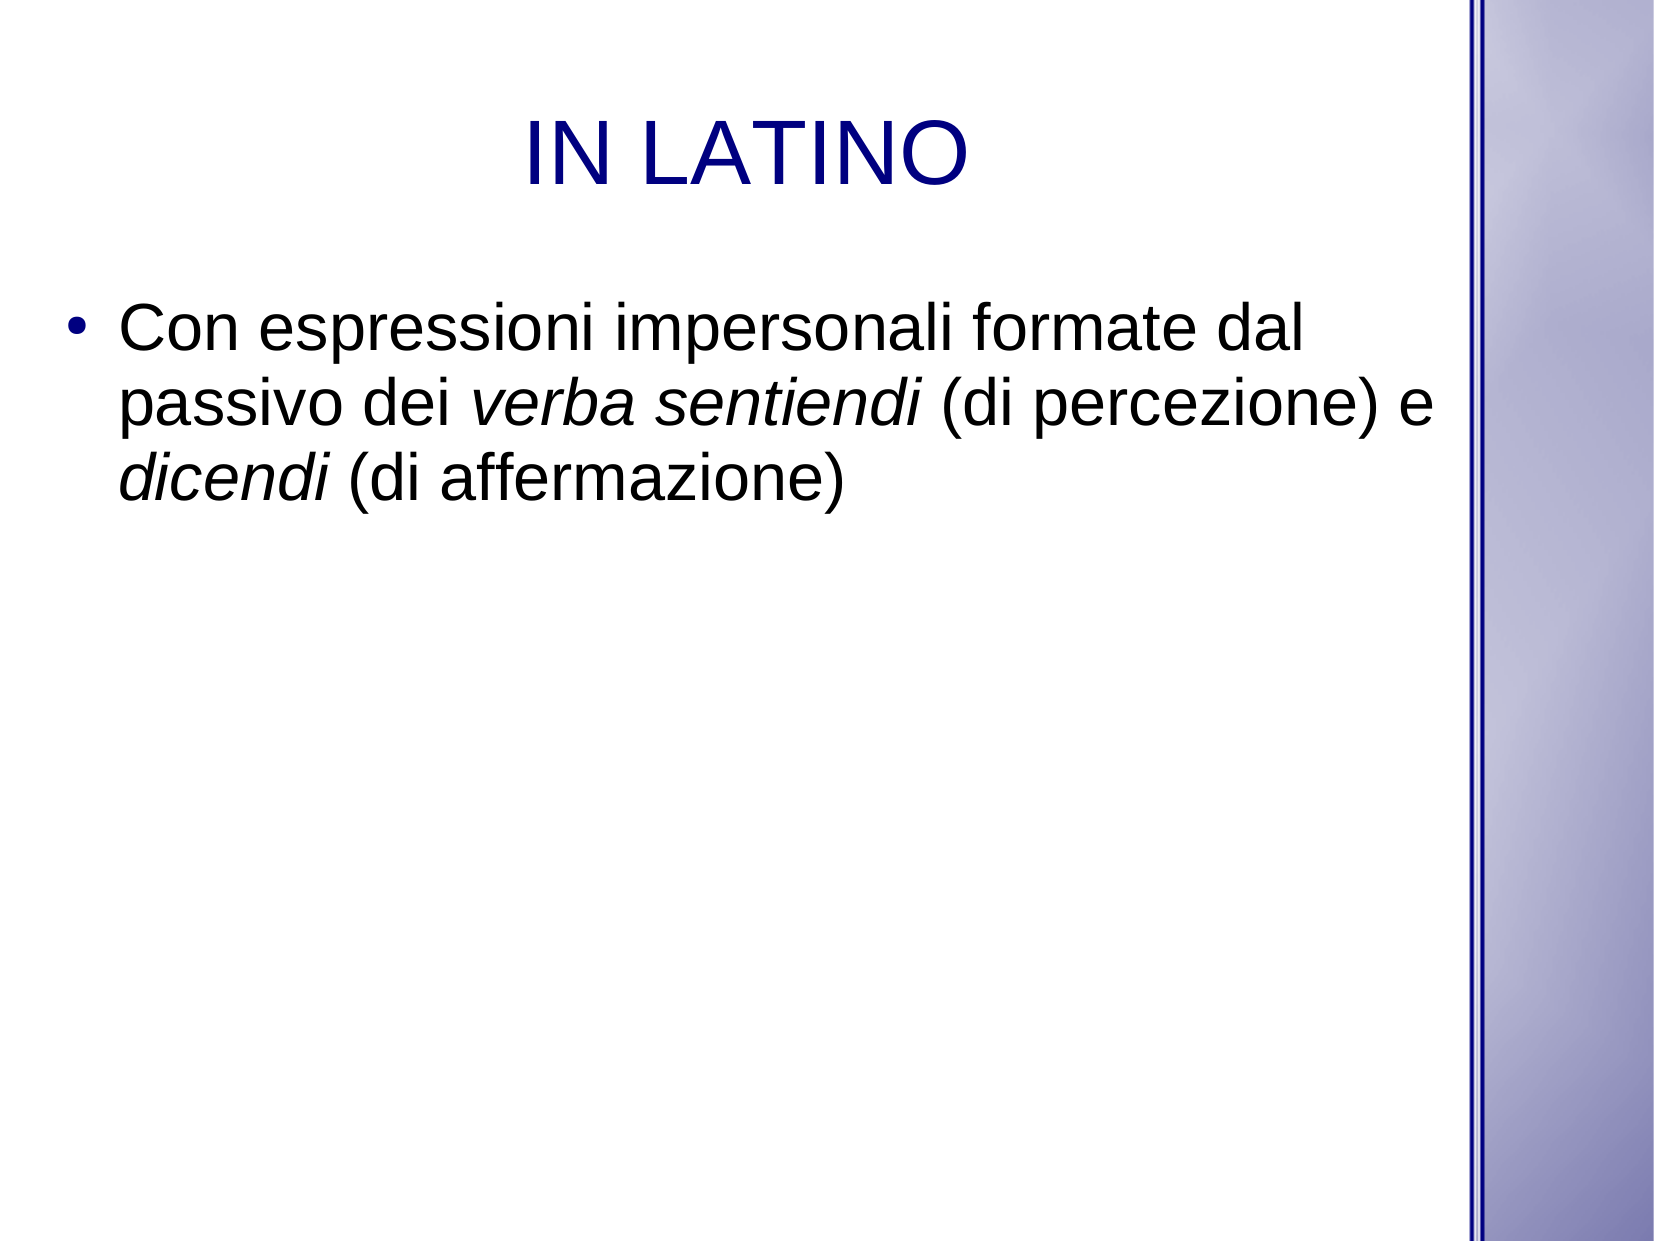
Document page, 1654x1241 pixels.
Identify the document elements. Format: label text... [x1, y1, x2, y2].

list Con espressioni impersonali formate dal passivo dei verba sentiendi (di percezione) e dicendi (di affermazione) [47, 290, 1447, 1109]
picture [0, 0, 1654, 1241]
title IN LATINO [47, 49, 1447, 257]
